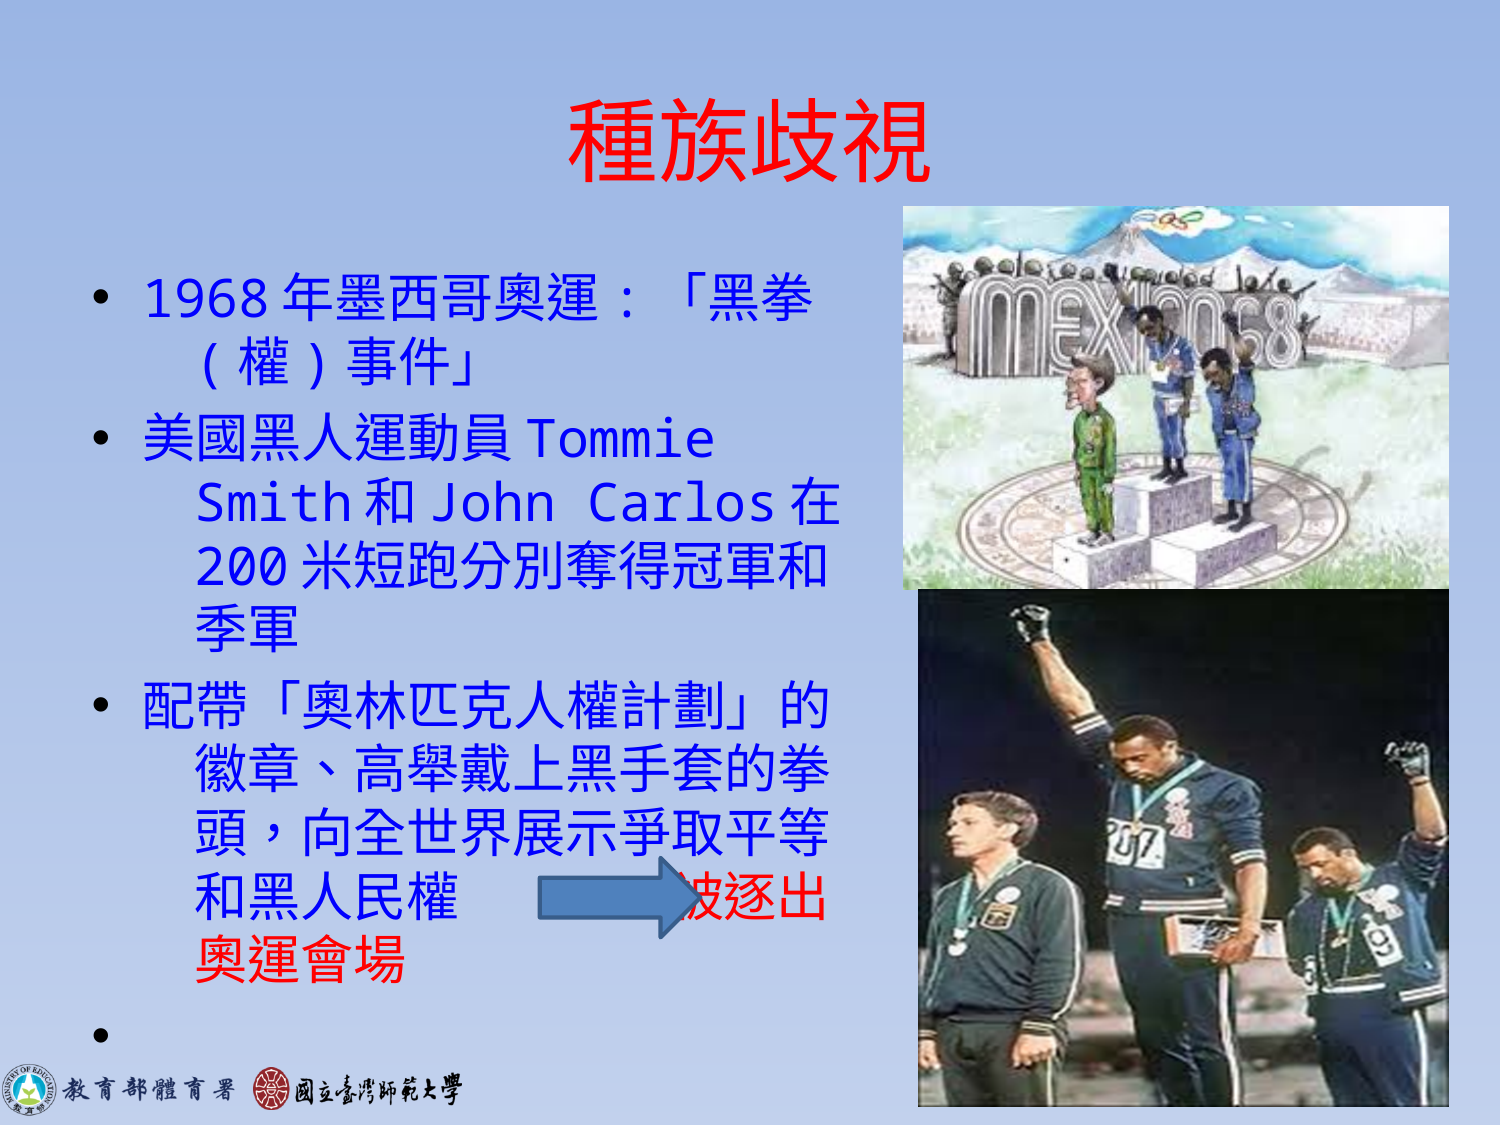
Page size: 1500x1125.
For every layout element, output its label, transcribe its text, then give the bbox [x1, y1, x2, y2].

text_box [539, 857, 701, 938]
list 1968年墨西哥奧運:「黑拳(權)事件」 美國黑人運動員Tommie Smith和John Carlos在200米短跑分別奪得冠軍和季軍 配帶「奧林匹克人權計劃」的徽章、高舉戴上黑手套的拳頭，向全世界展示爭取平等和黑人民權 被逐出奧運會場 [76, 257, 870, 1000]
title 種族歧視 [75, 45, 1426, 233]
picture [903, 207, 1449, 1107]
